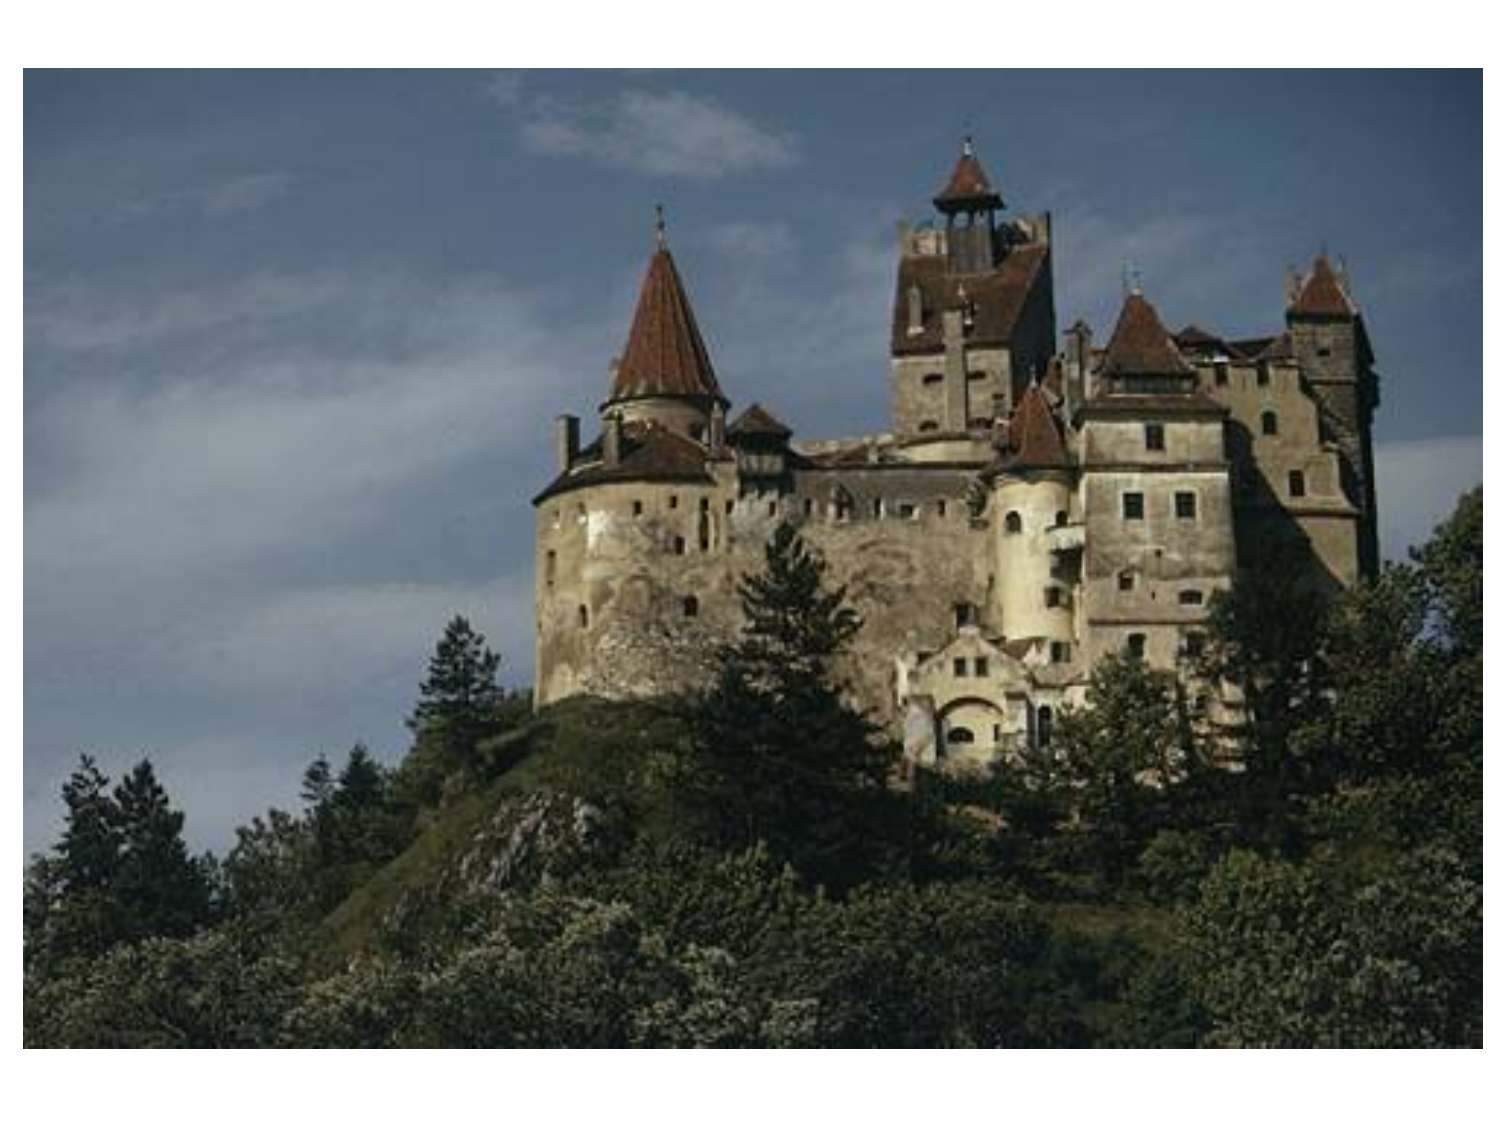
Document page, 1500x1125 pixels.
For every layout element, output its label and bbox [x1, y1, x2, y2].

picture [23, 68, 1483, 1049]
